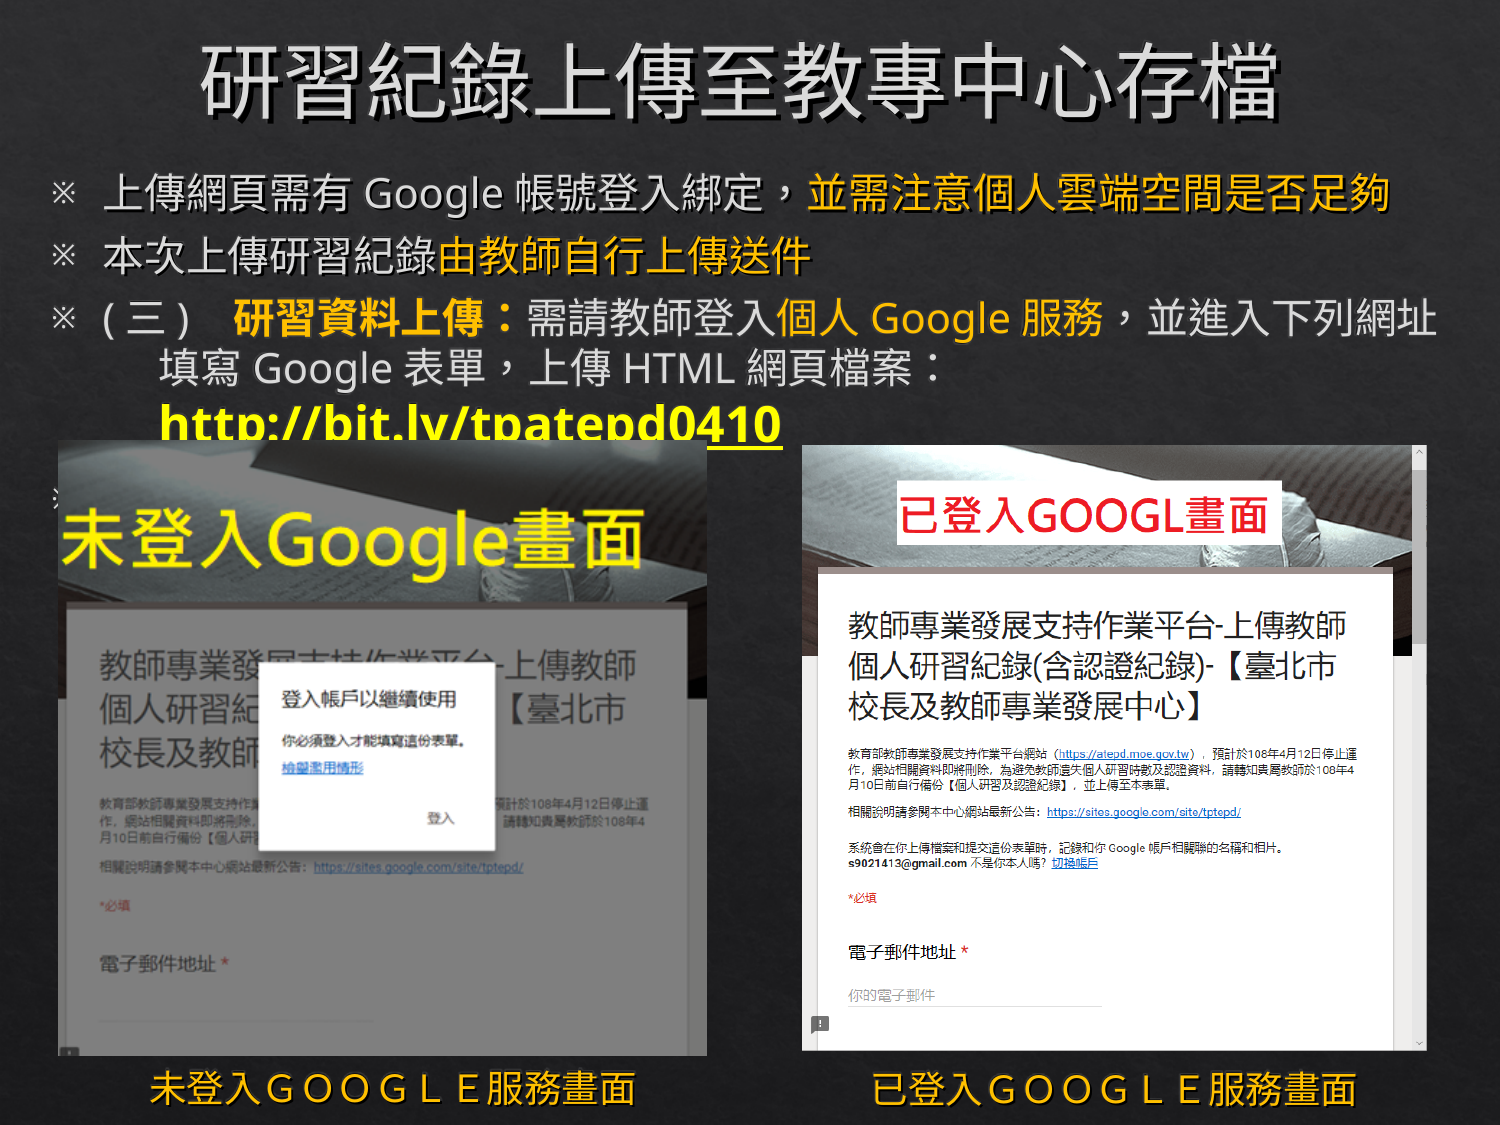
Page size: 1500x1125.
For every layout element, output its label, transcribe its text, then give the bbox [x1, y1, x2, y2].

list 上傳網頁需有Google帳號登入綁定，並需注意個人雲端空間是否足夠 本次上傳研習紀錄由教師自行上傳送件 (三) 研習資料上傳：需請教師登入個人Google服務，並進入下列網址填寫Google表單，上傳HTML網頁檔案：http://bit.ly/tpatepd0410 [31, 159, 1484, 969]
picture [58, 440, 707, 1056]
title 研習紀錄上傳至教專中心存檔 [102, 0, 1377, 159]
picture [802, 445, 1427, 1052]
text_box 未登入ＧＯＯＧＬＥ服務畫面 [127, 1037, 659, 1125]
text_box 已登入ＧＯＯＧＬＥ服務畫面 [842, 1038, 1387, 1125]
